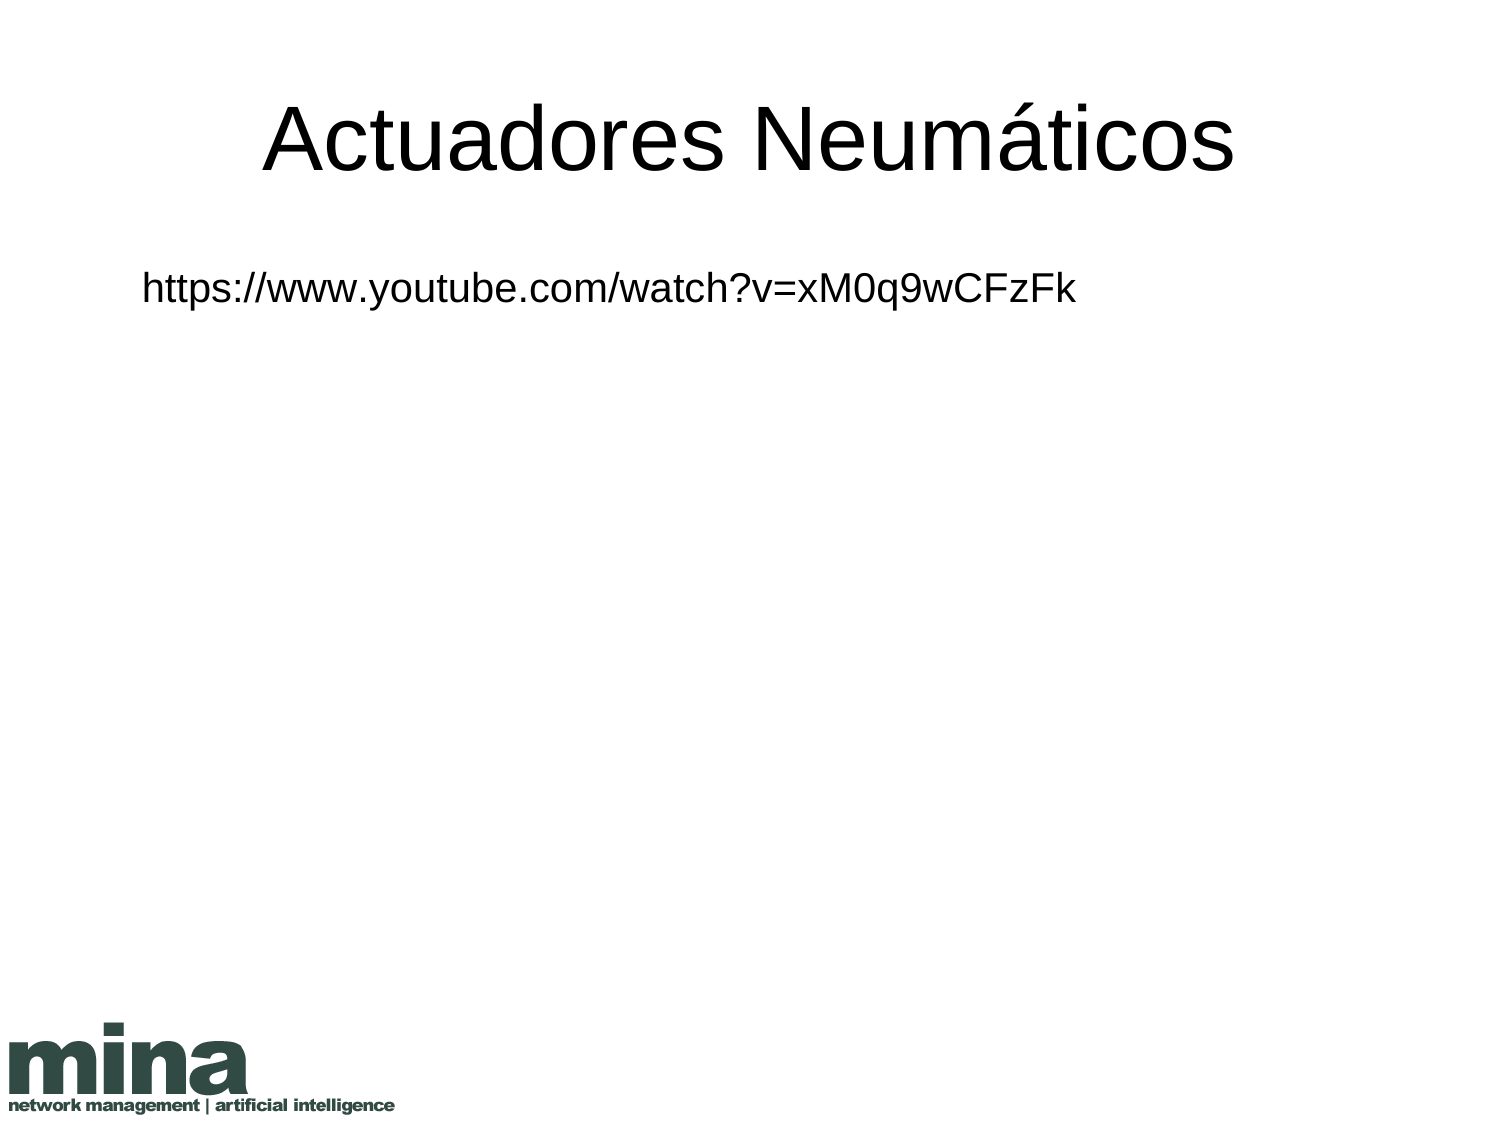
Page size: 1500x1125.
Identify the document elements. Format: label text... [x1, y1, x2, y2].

title Actuadores Neumáticos [75, 45, 1426, 233]
list https://www.youtube.com/watch?v=xM0q9wCFzFk [70, 261, 1447, 1005]
picture [0, 1016, 402, 1119]
